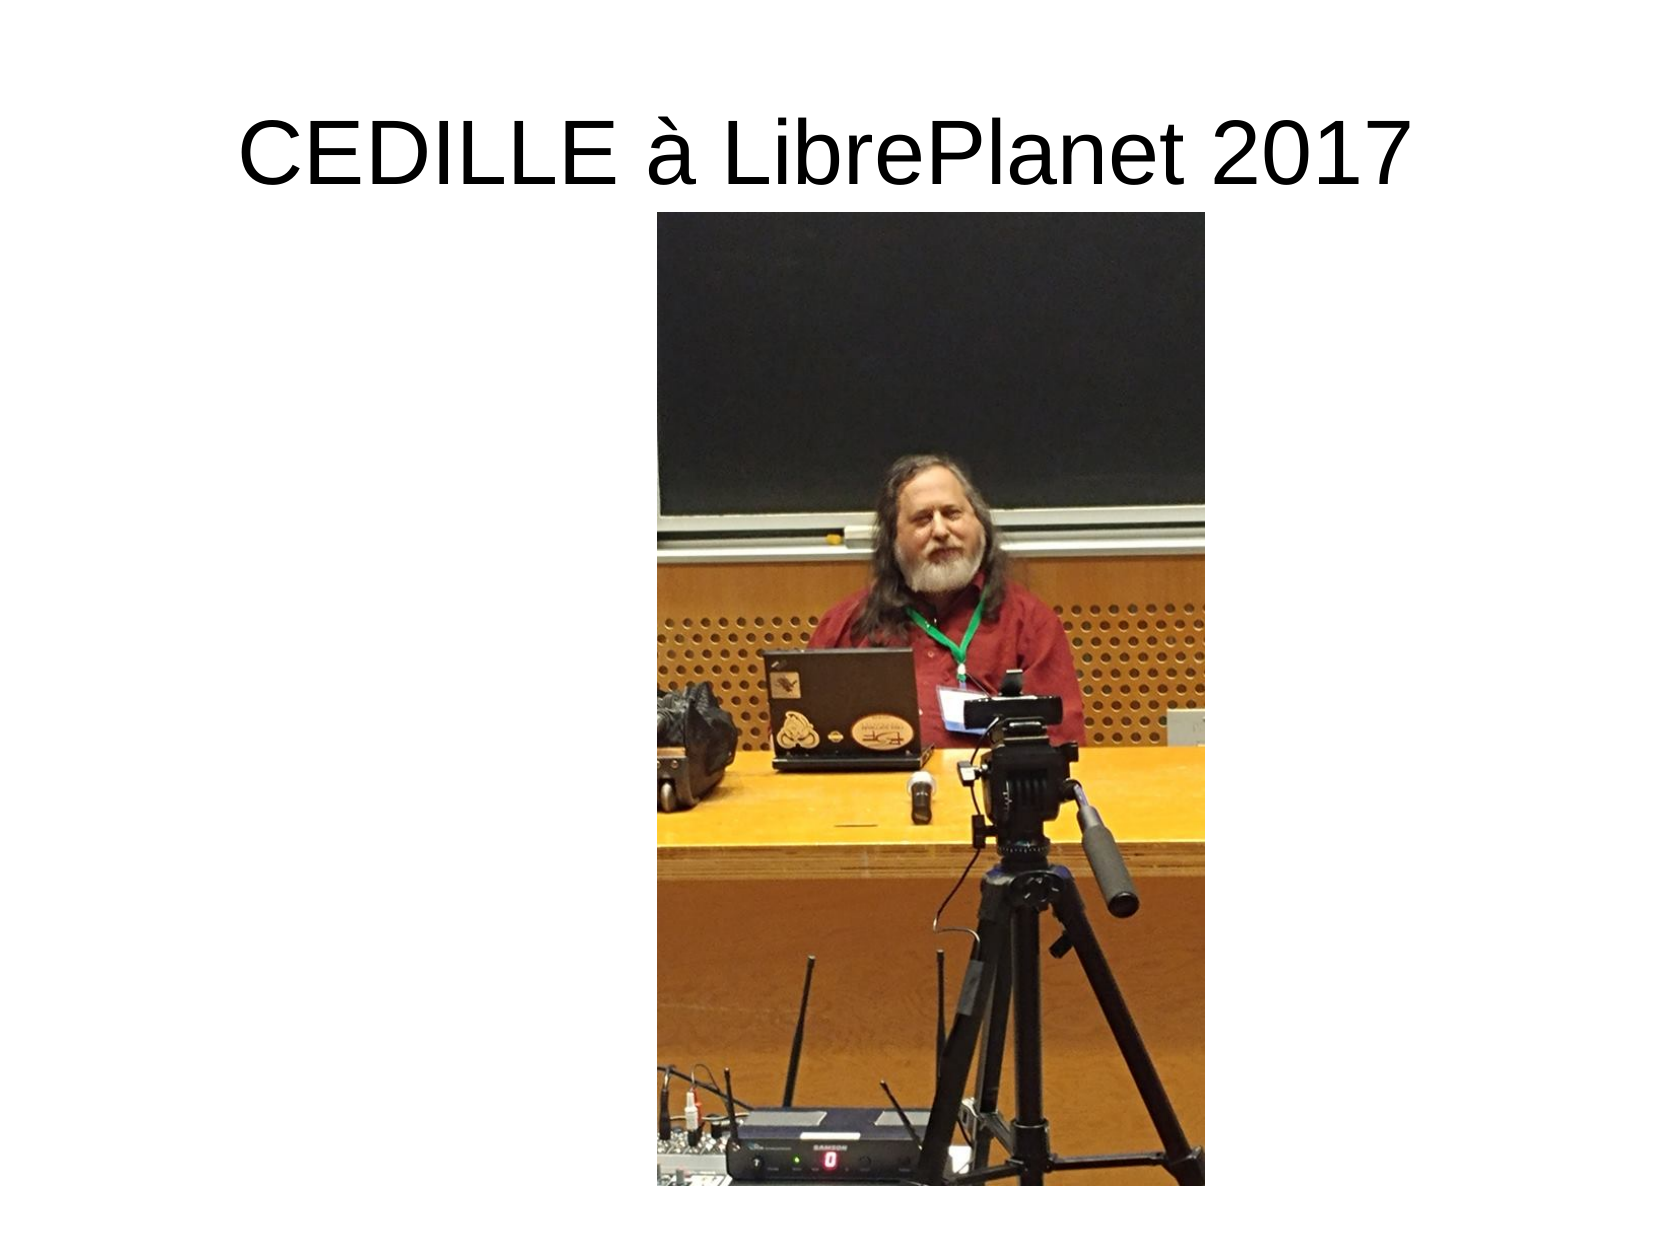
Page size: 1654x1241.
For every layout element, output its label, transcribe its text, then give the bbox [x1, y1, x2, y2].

picture [657, 212, 1205, 1187]
title CEDILLE à LibrePlanet 2017 [82, 49, 1571, 257]
